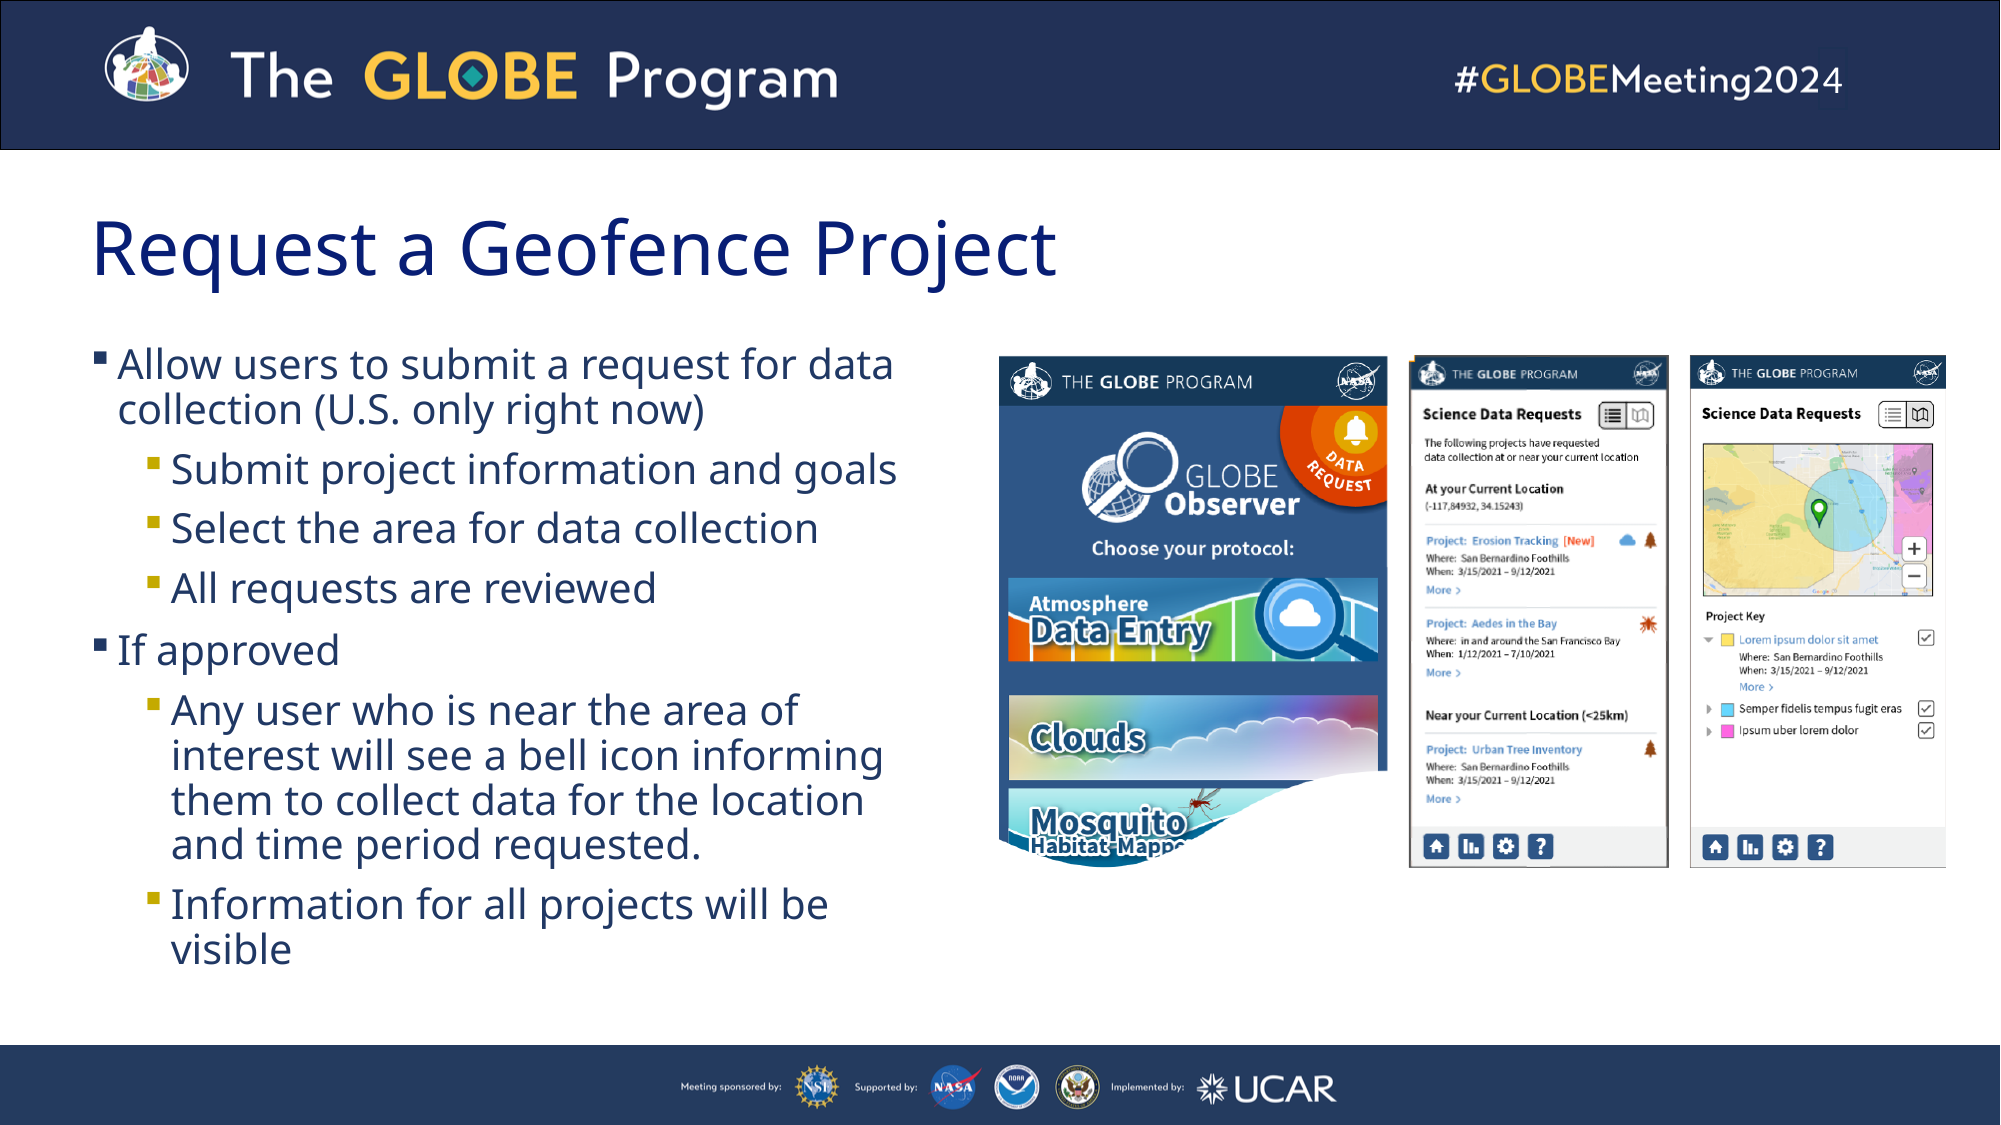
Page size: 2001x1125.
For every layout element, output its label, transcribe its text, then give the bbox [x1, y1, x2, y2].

title Request a Geofence Project [75, 203, 1856, 284]
picture [999, 355, 1946, 868]
picture [1, 1, 1999, 149]
picture [0, 1045, 2000, 1125]
list Allow users to submit a request for data collection (U.S. only right now) Submit project information and goals Select the area for data collection All requests are reviewed If approved Any user who is near the area of interest will see a bell icon informing them to collect data for the location and time period requested. Information for all projects will be visible [75, 336, 946, 992]
